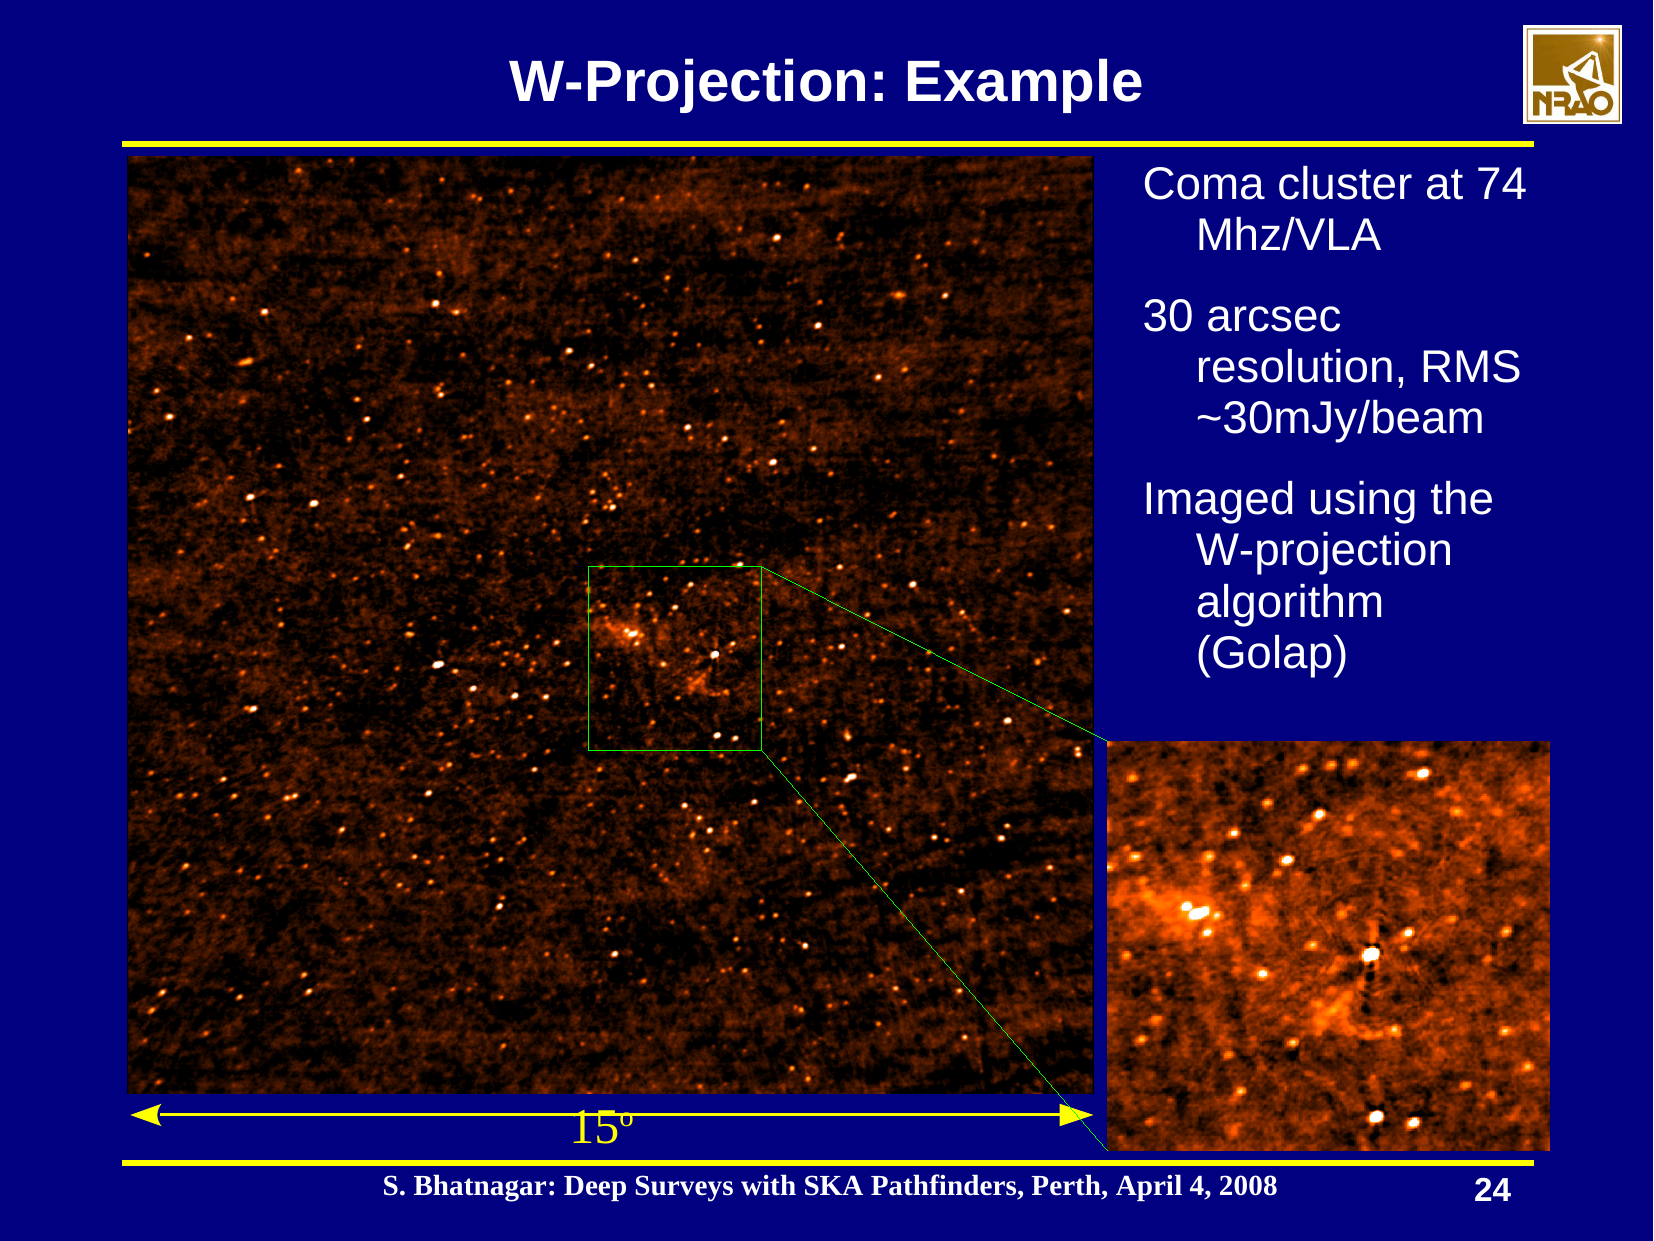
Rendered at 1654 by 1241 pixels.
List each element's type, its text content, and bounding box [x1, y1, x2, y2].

picture [1107, 741, 1550, 1151]
list Coma cluster at 74 Mhz/VLA 30 arcsec resolution, RMS ~30mJy/beam Imaged using the W-projection algorithm (Golap) [1125, 157, 1533, 713]
picture [1523, 25, 1622, 124]
picture [127, 156, 1094, 1094]
text_box 15o [569, 1098, 635, 1169]
title W-Projection: Example [121, 26, 1533, 136]
